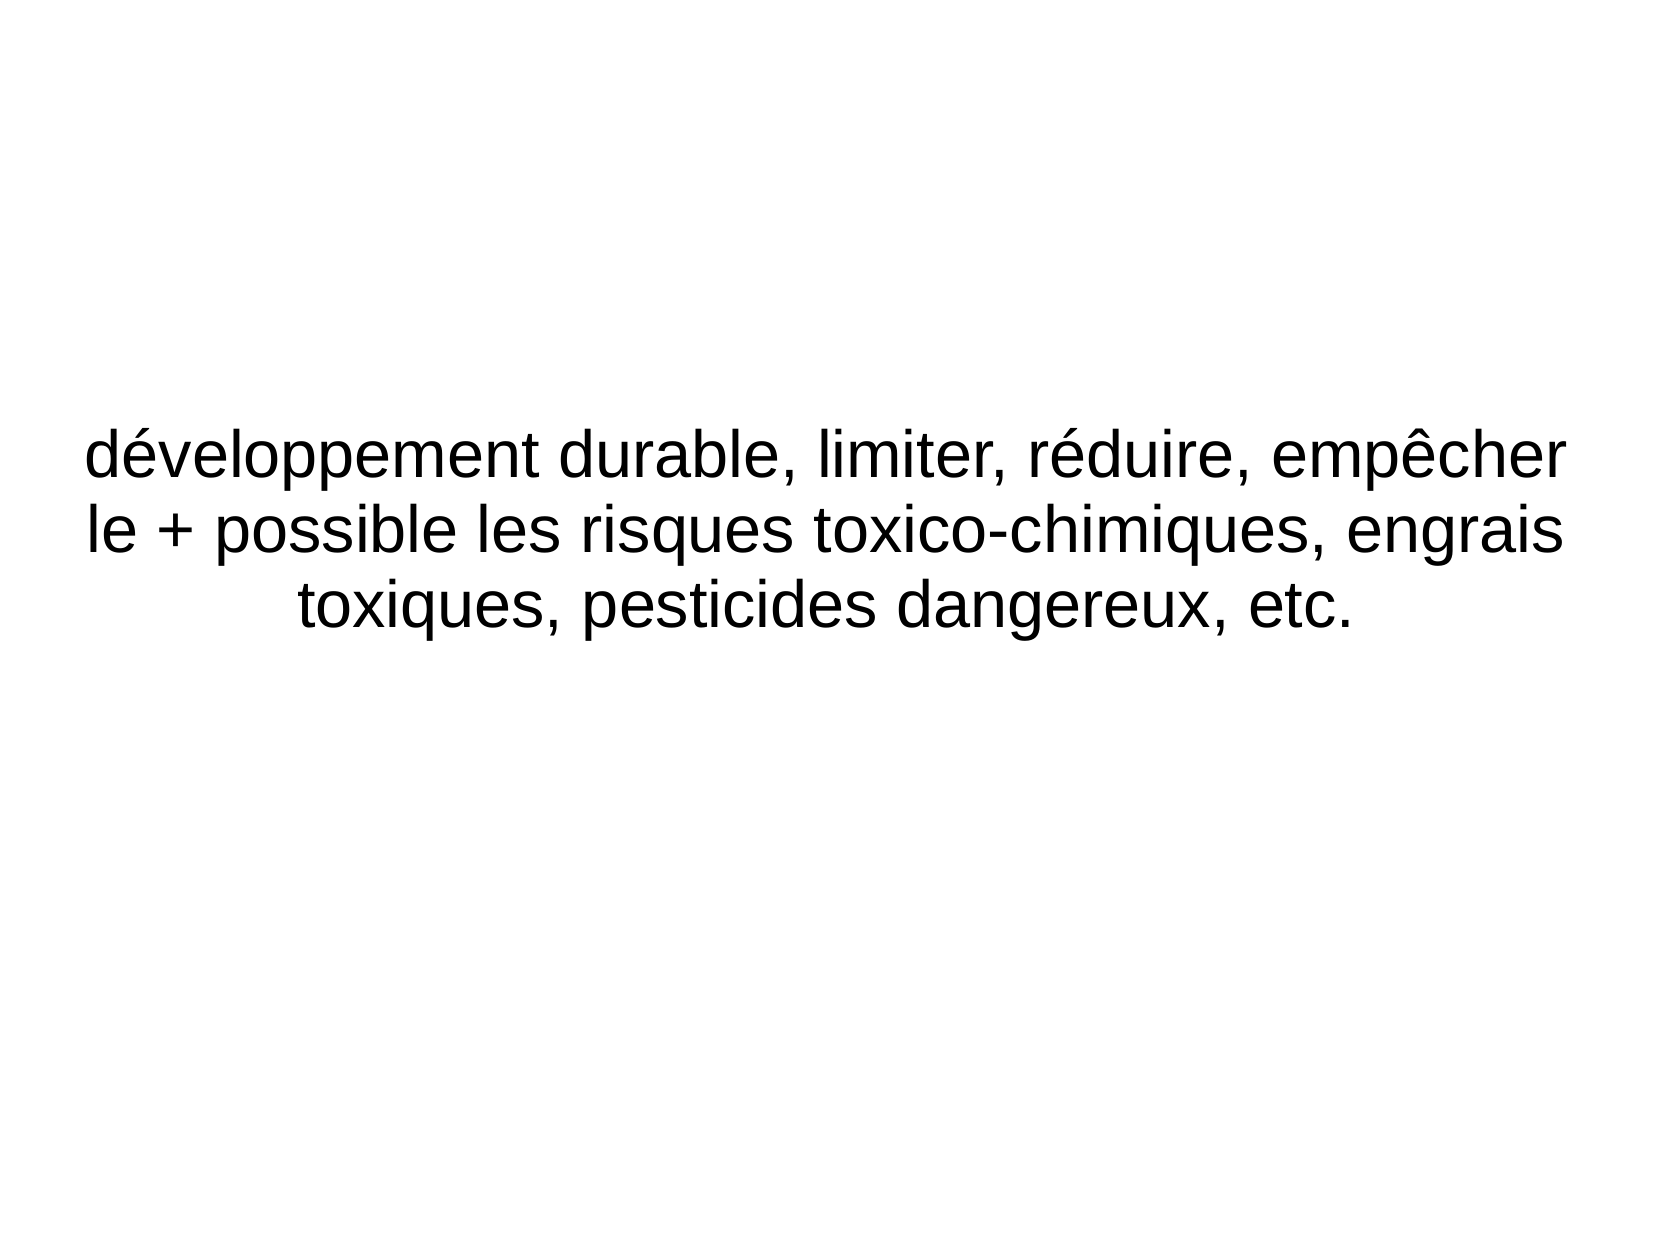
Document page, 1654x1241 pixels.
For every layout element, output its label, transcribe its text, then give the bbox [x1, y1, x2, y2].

subtitle développement durable, limiter, réduire, empêcher le + possible les risques toxico-chimiques, engrais toxiques, pesticides dangereux, etc. [82, 49, 1571, 1010]
